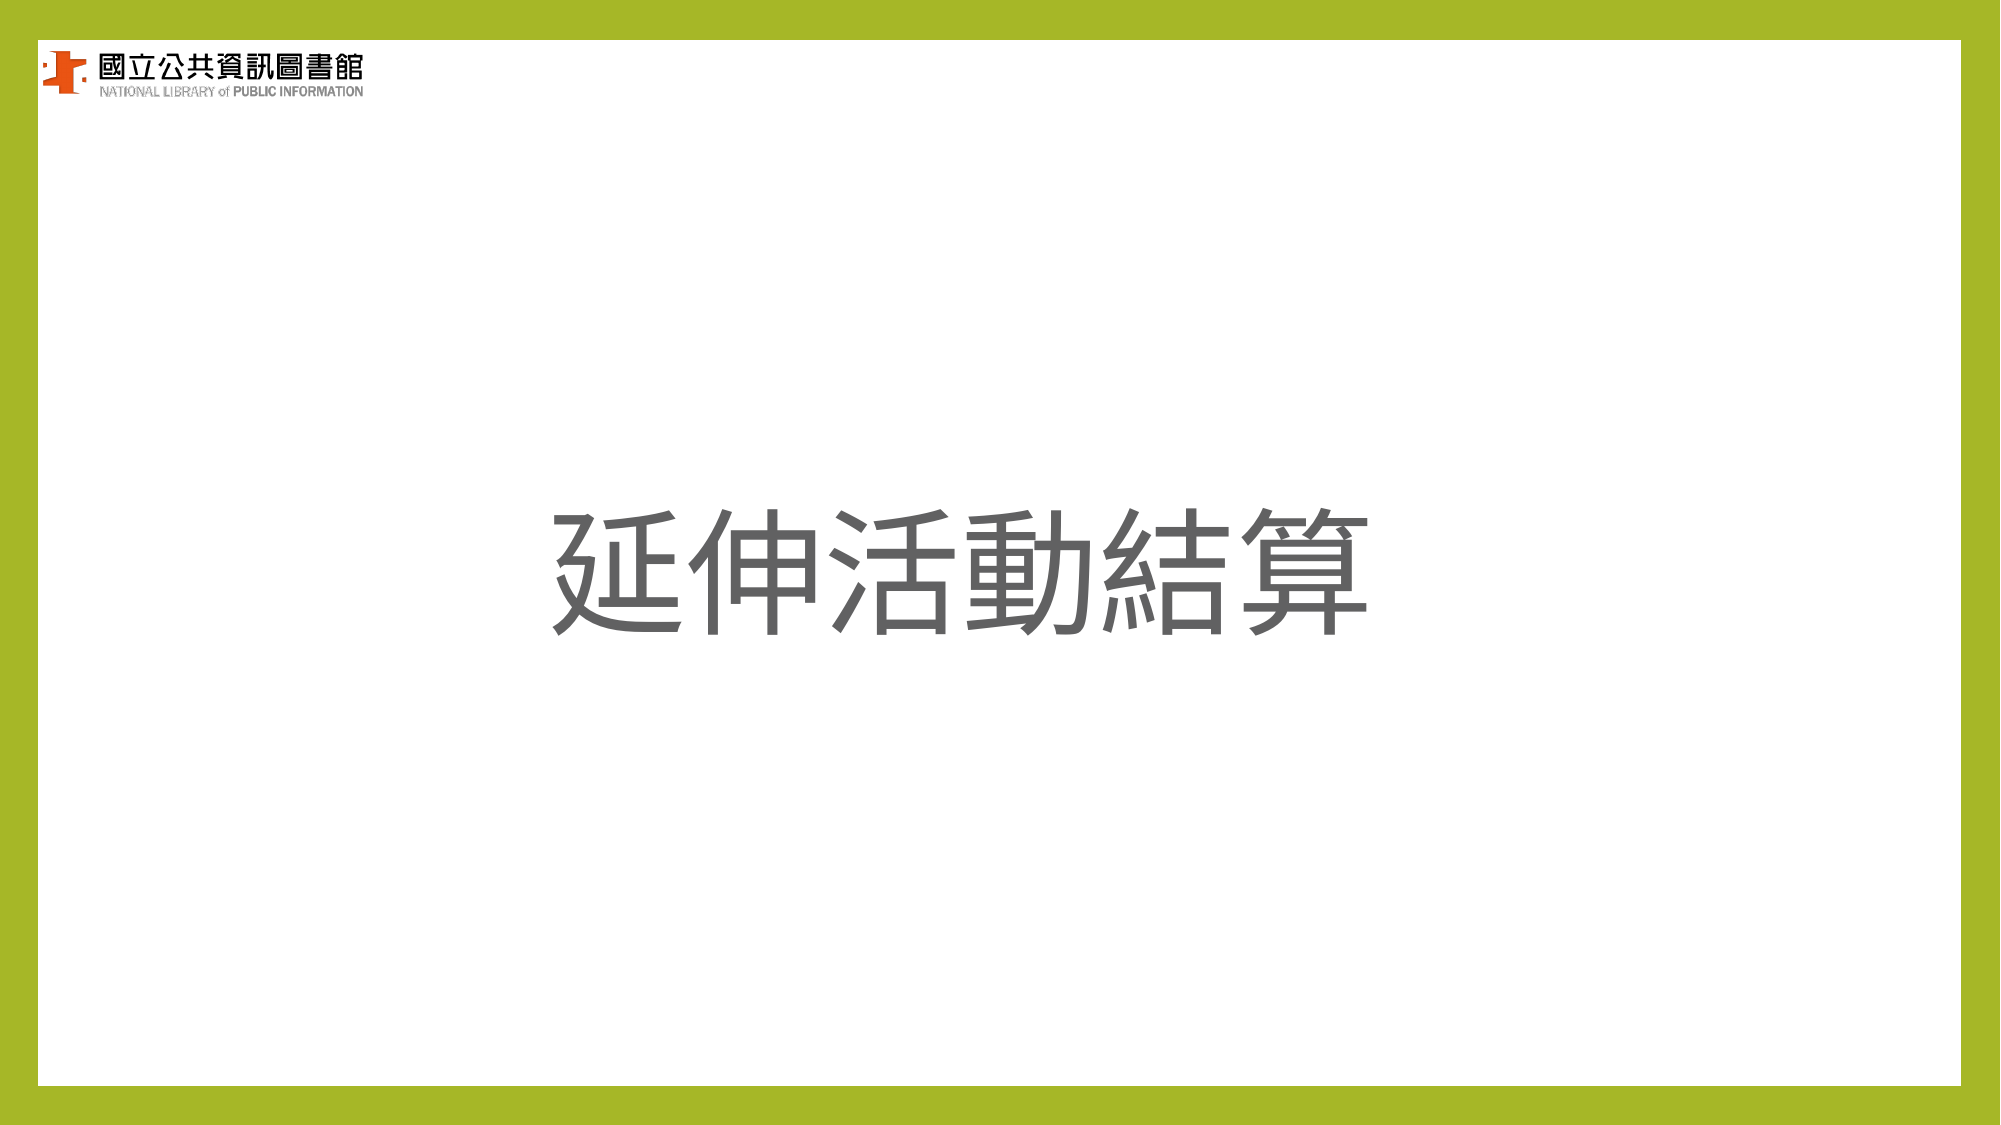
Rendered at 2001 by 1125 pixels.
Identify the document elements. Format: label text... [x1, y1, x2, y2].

text_box 延伸活動結算 [533, 479, 1398, 662]
